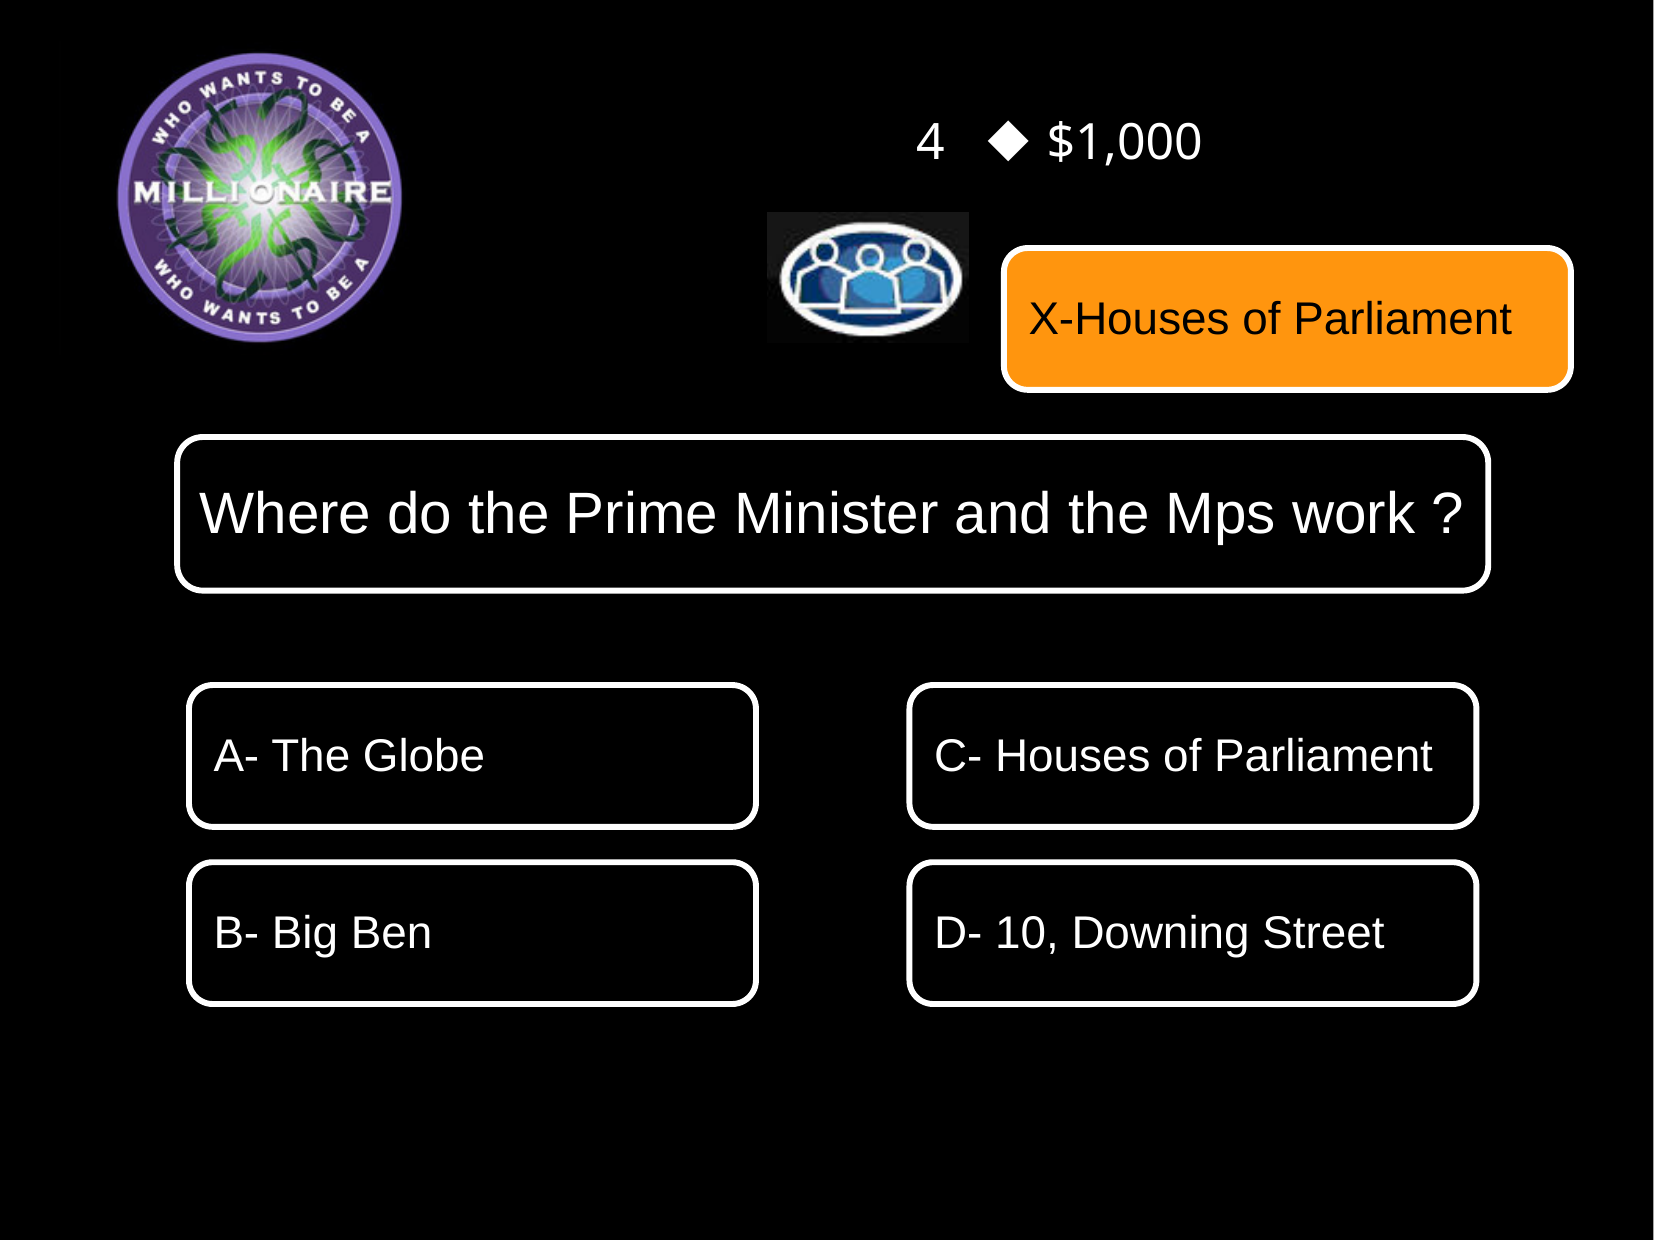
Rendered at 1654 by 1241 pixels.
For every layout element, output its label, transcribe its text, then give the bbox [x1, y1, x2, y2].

text_box B- Big Ben [188, 862, 756, 1004]
text_box 4  $1,000 [774, 106, 1458, 213]
text_box Where do the Prime Minister and the Mps work ? [177, 437, 1489, 591]
text_box C- Houses of Parliament [909, 685, 1477, 827]
text_box A- The Globe [188, 685, 756, 827]
text_box X-Houses of Parliament [1003, 248, 1571, 390]
picture [59, 41, 477, 355]
text_box D- 10, Downing Street [909, 862, 1477, 1004]
picture [767, 212, 969, 343]
